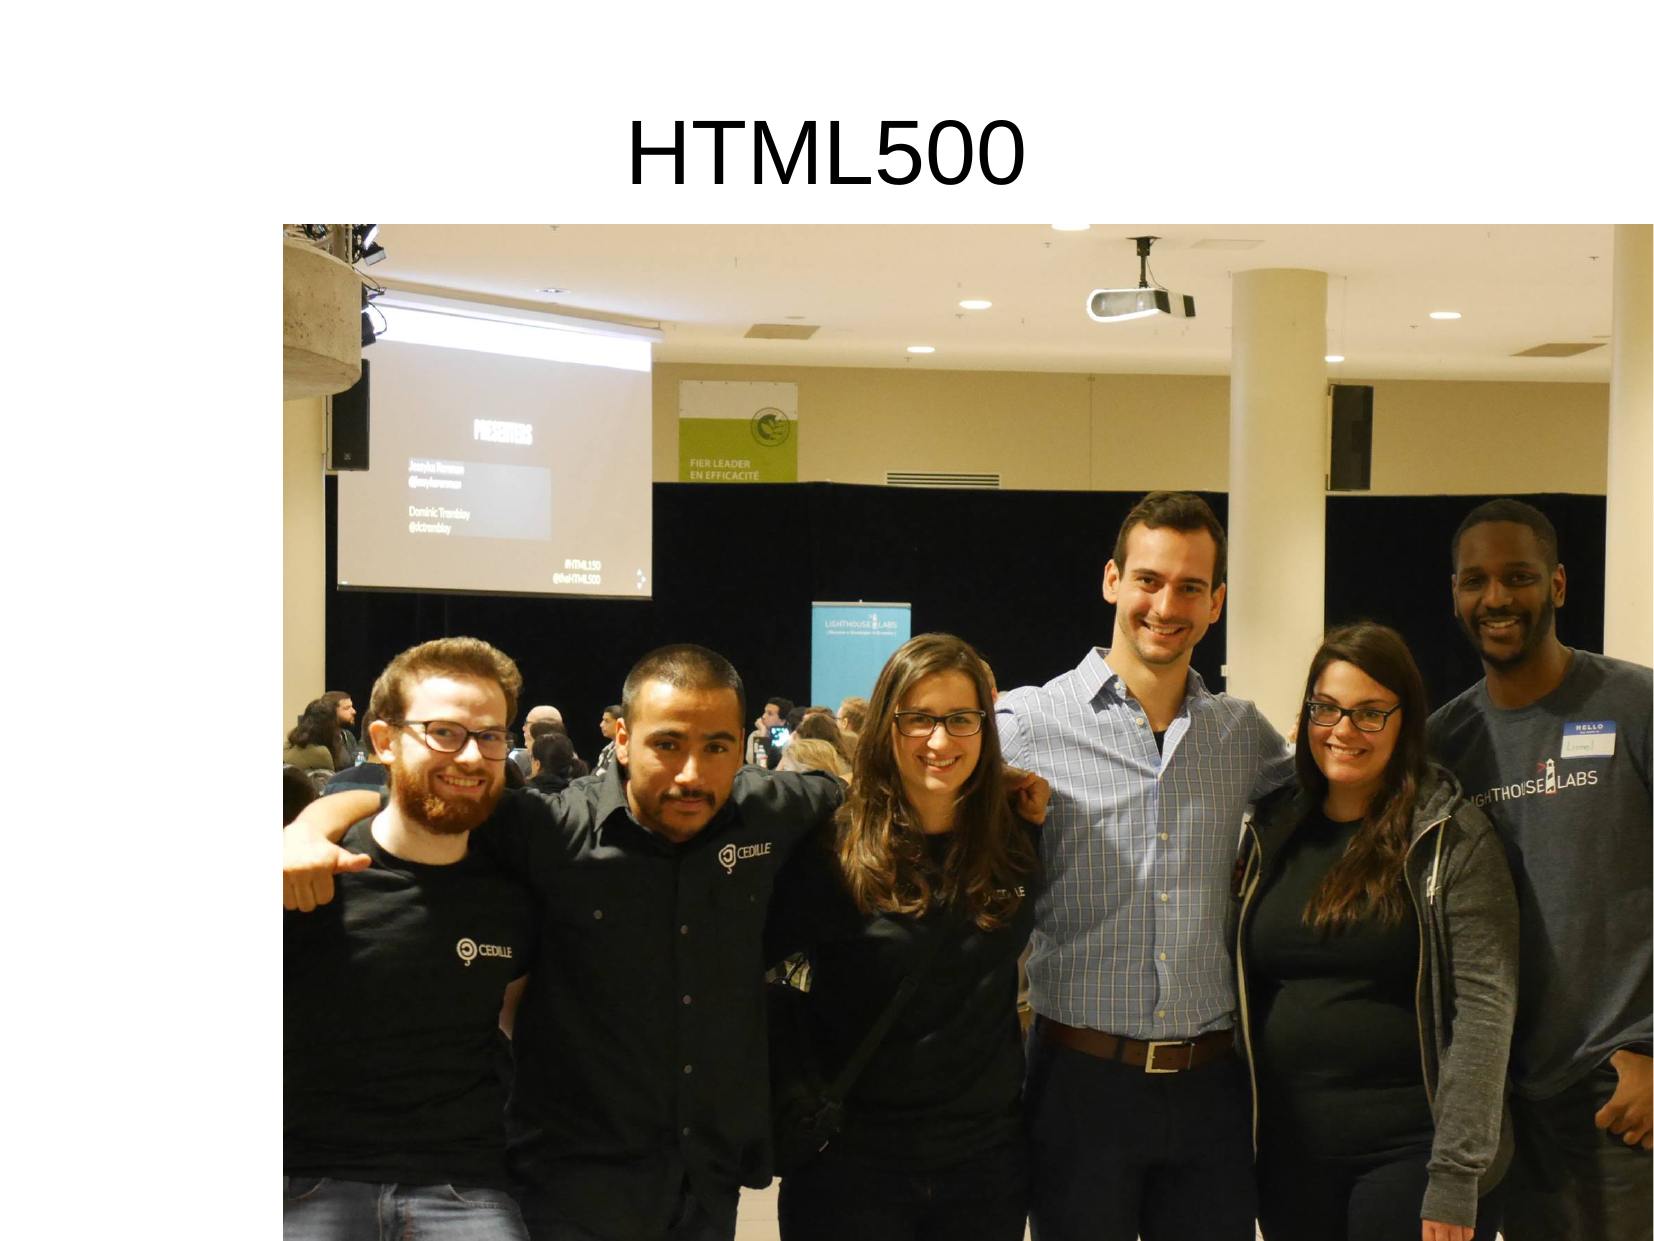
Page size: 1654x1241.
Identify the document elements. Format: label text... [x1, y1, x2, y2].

title HTML500 [82, 49, 1571, 257]
picture [283, 224, 1654, 1241]
